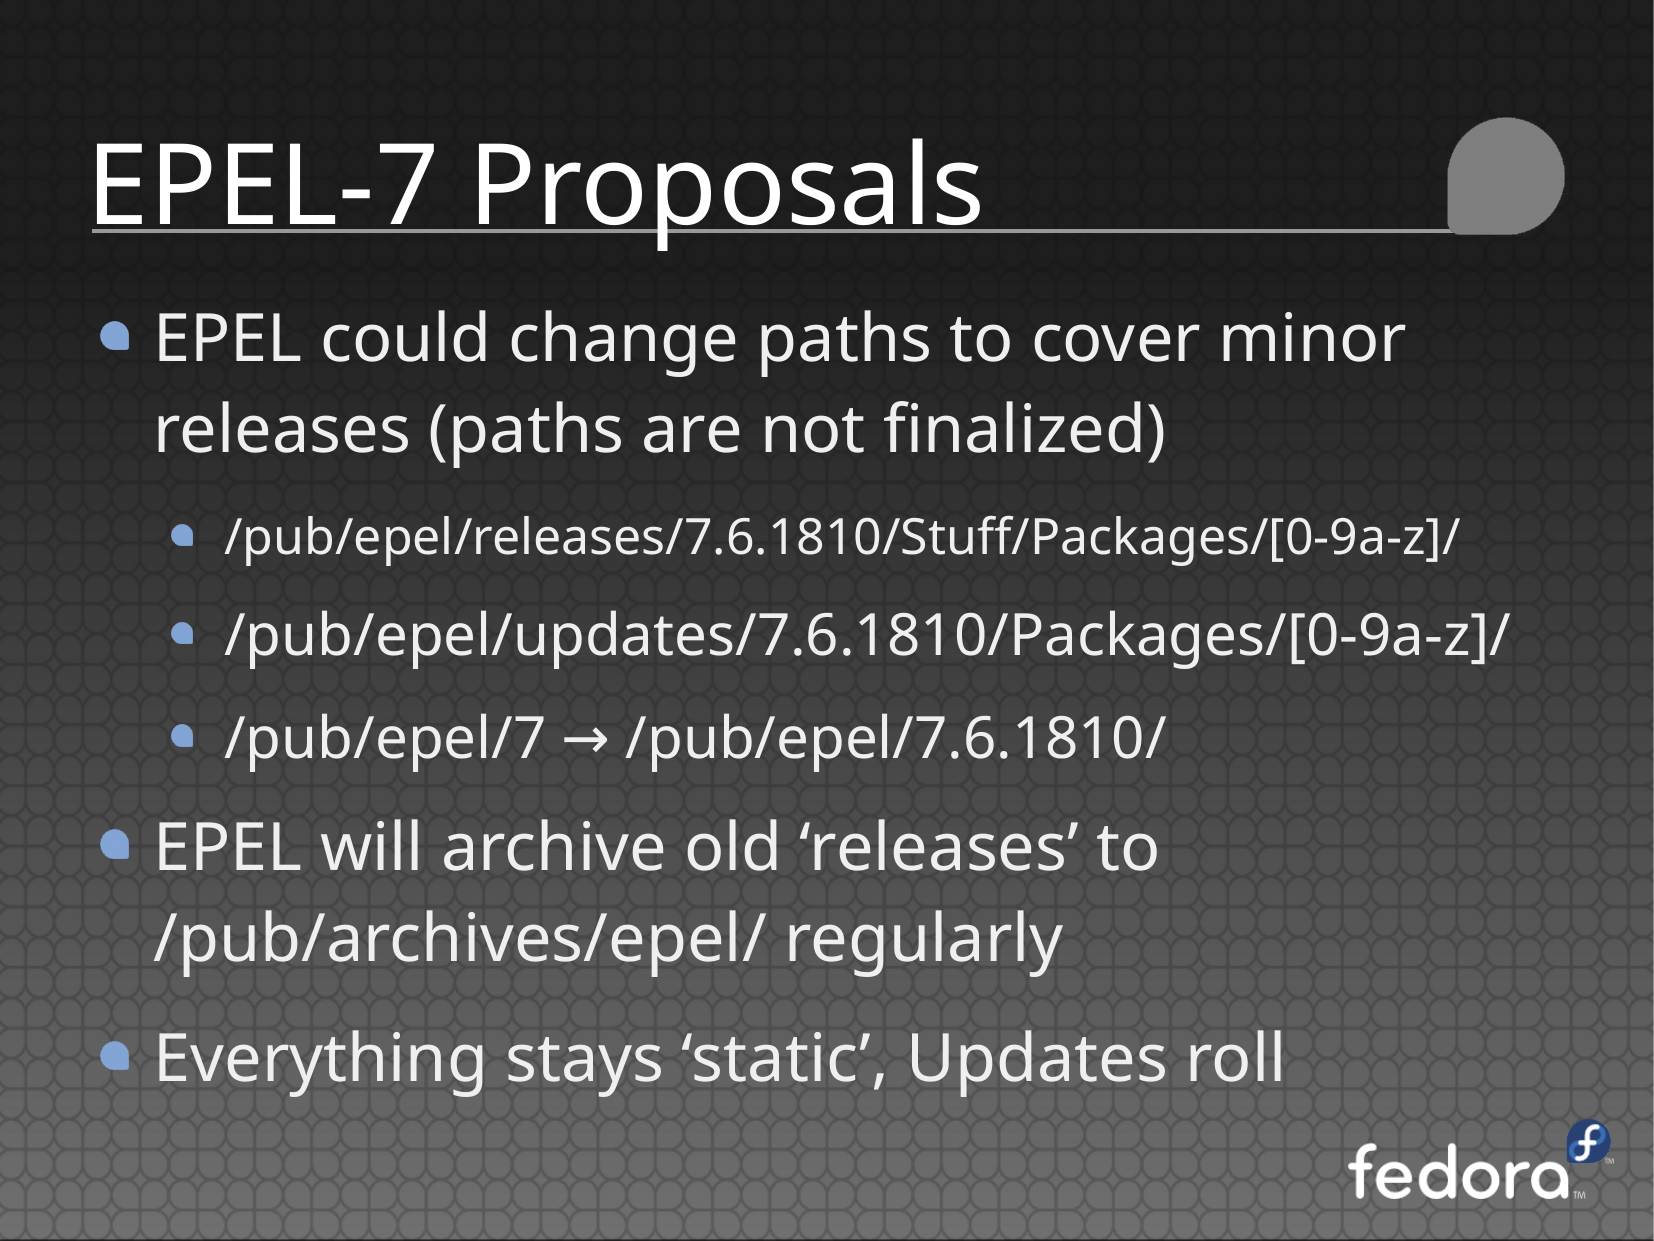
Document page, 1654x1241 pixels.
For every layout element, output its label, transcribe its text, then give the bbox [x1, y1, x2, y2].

title EPEL-7 Proposals [86, 112, 1576, 249]
list EPEL could change paths to cover minor releases (paths are not finalized) /pub/epel/releases/7.6.1810/Stuff/Packages/[0-9a-z]/ /pub/epel/updates/7.6.1810/Packages/[0-9a-z]/ /pub/epel/7 → /pub/epel/7.6.1810/ EPEL will archive old ‘releases’ to /pub/archives/epel/ regularly Everything stays ‘static’, Updates roll [82, 290, 1571, 1010]
picture [0, 0, 1654, 1241]
